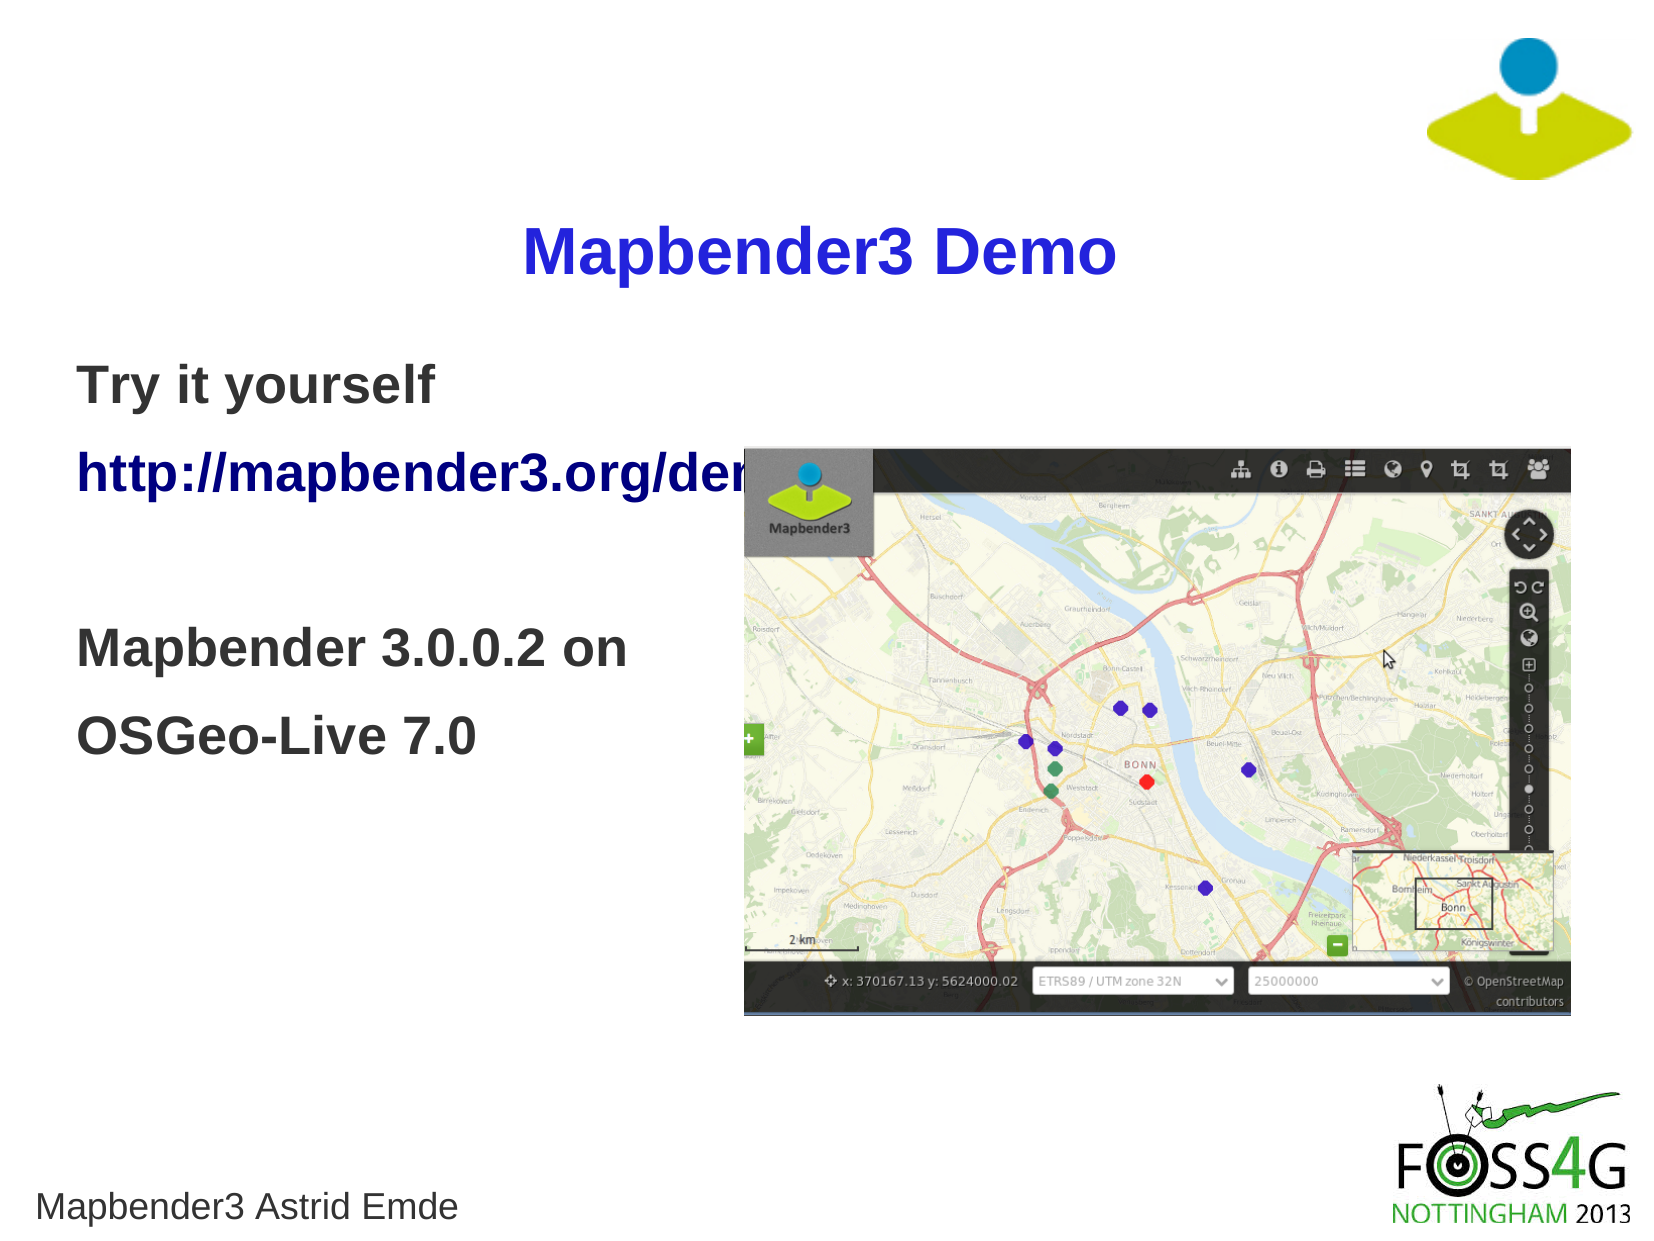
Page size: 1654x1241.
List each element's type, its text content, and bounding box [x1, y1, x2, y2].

picture [744, 446, 1571, 1016]
list Try it yourself http://mapbender3.org/demo/ Mapbender 3.0.0.2 on OSGeo-Live 7.0 [76, 354, 1565, 1173]
title Mapbender3 Demo [76, 177, 1565, 325]
picture [1393, 1084, 1630, 1223]
picture [1427, 38, 1636, 180]
